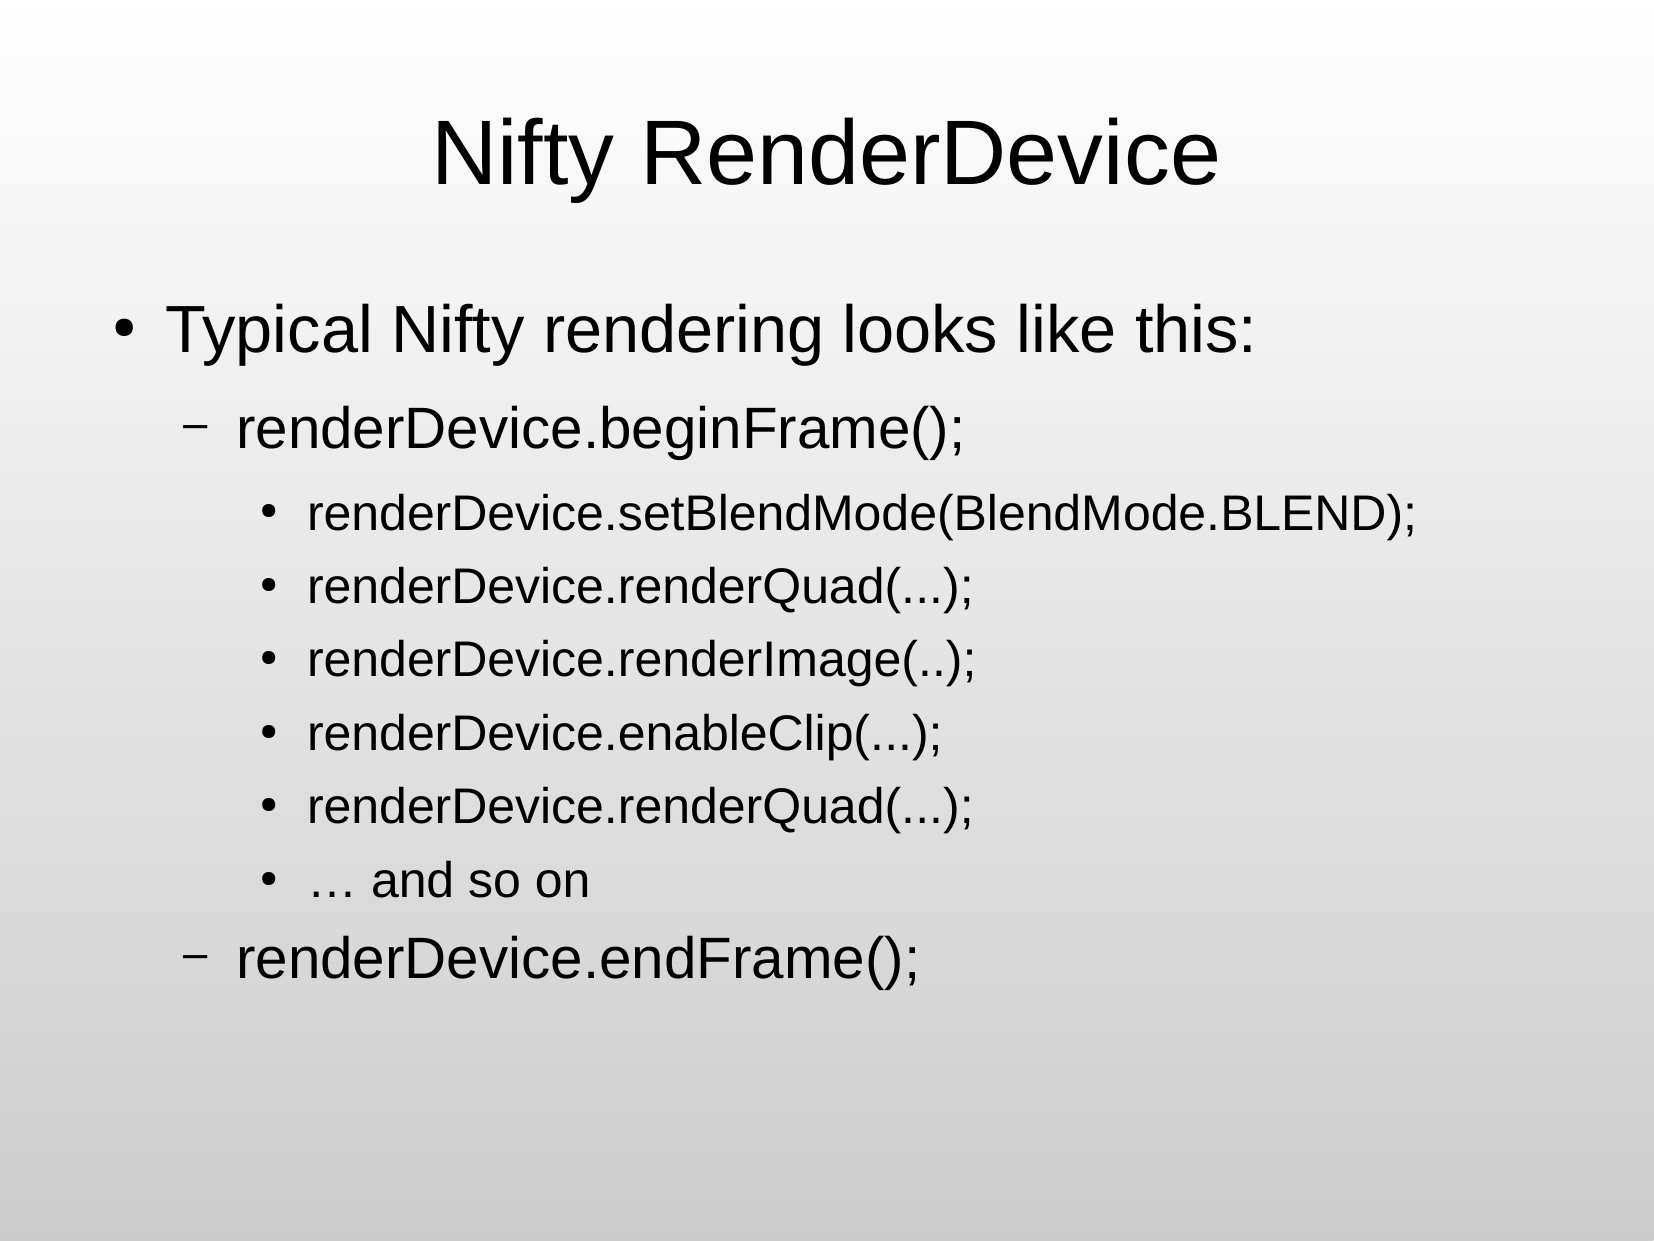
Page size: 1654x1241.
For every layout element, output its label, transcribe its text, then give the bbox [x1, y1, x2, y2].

list Typical Nifty rendering looks like this: renderDevice.beginFrame(); renderDevice.setBlendMode(BlendMode.BLEND); renderDevice.renderQuad(...); renderDevice.renderImage(..); renderDevice.enableClip(...); renderDevice.renderQuad(...); … and so on renderDevice.endFrame(); [94, 291, 1583, 1111]
title Nifty RenderDevice [82, 49, 1571, 257]
